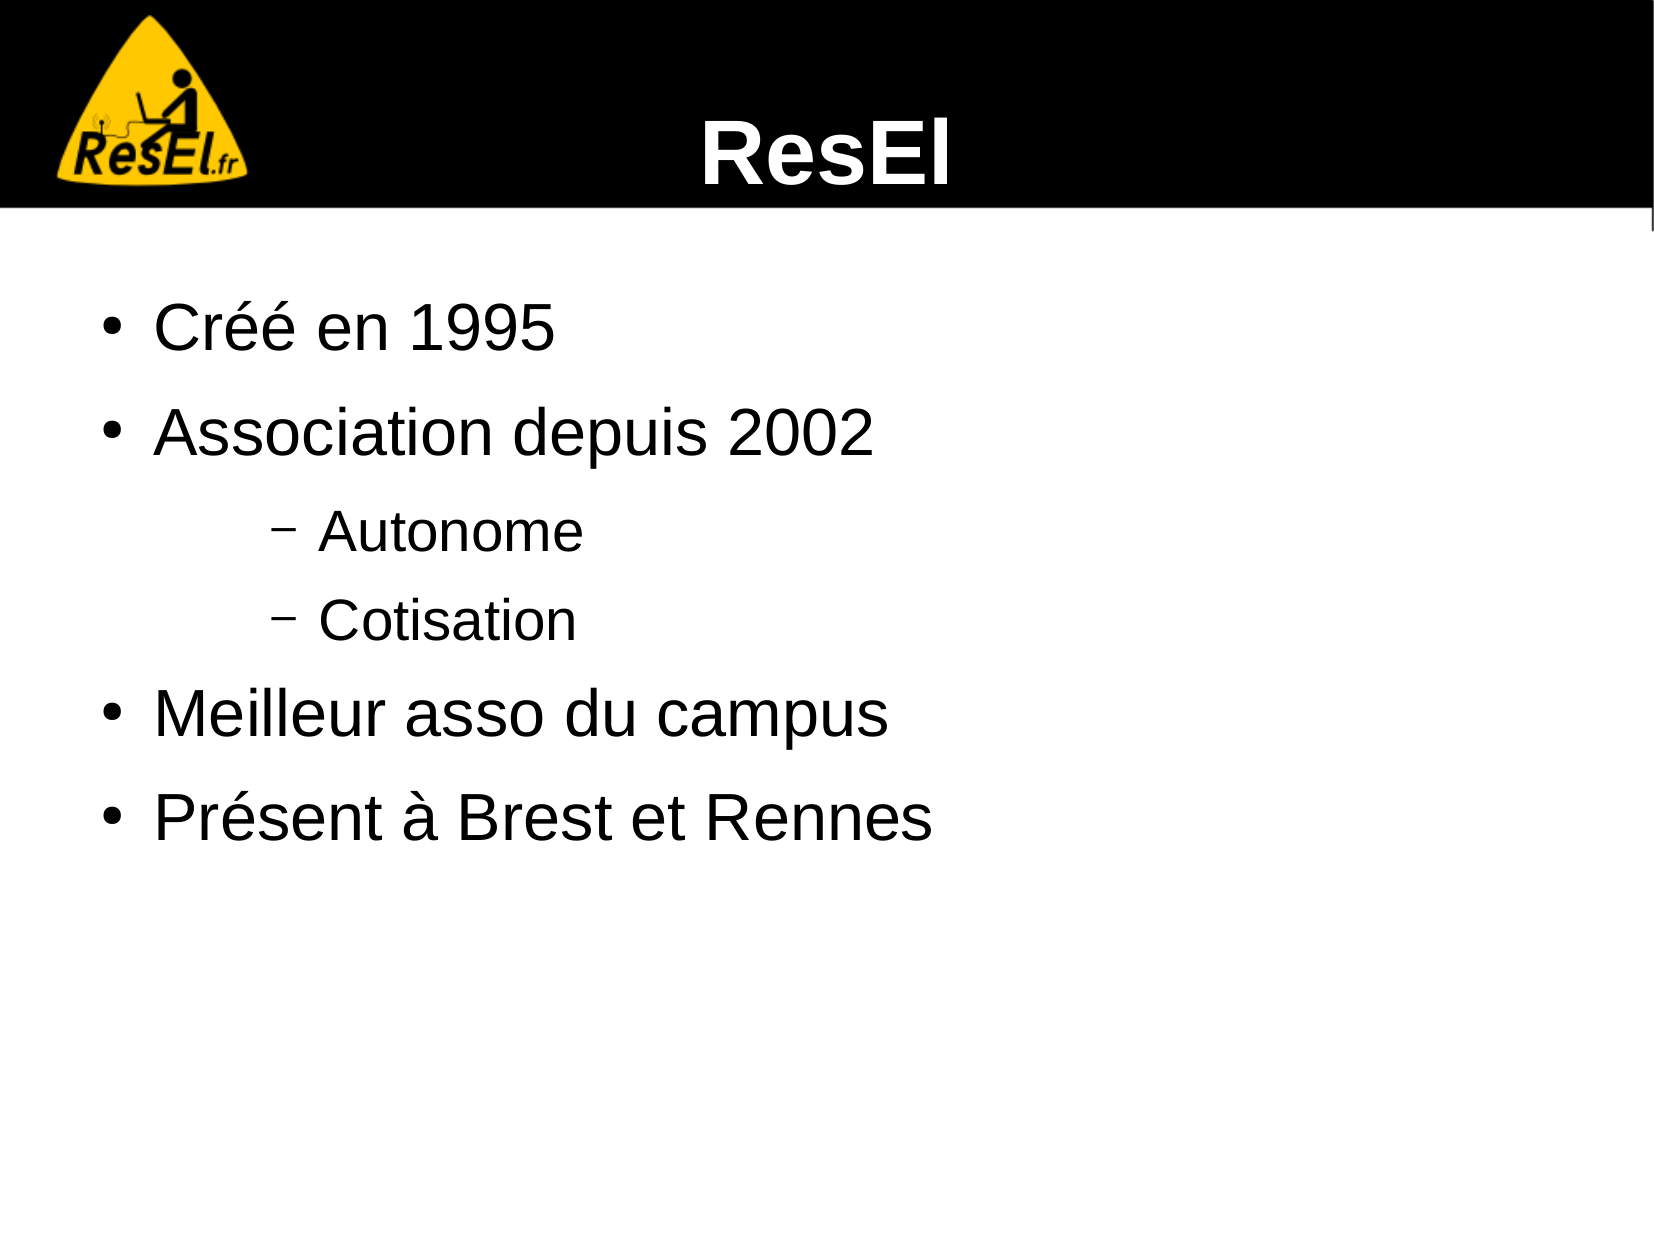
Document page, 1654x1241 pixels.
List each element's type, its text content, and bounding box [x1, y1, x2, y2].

title ResEl [82, 49, 1571, 257]
picture [0, 0, 1654, 1241]
list Créé en 1995 Association depuis 2002 Autonome Cotisation Meilleur asso du campus Présent à Brest et Rennes [82, 290, 1571, 1109]
